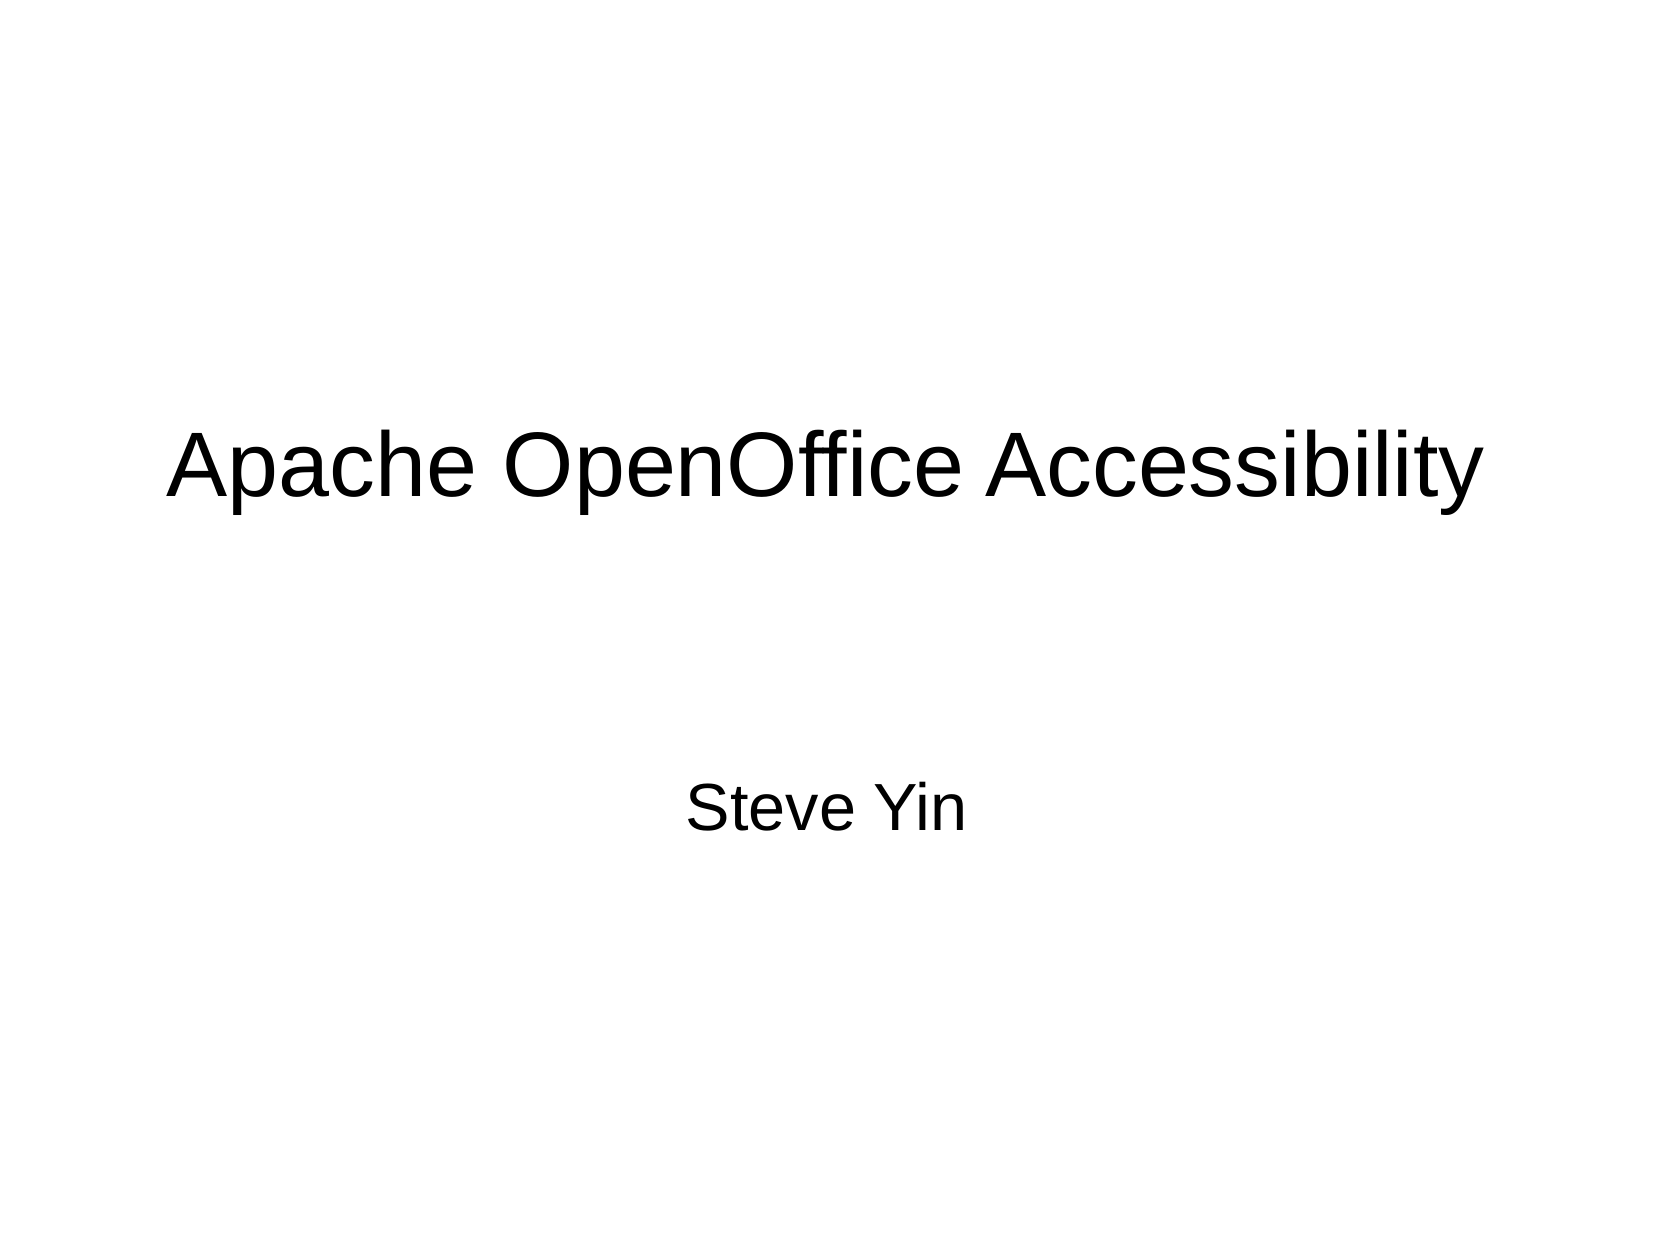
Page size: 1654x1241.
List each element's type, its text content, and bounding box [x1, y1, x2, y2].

title Apache OpenOffice Accessibility [122, 339, 1531, 590]
subtitle Steve Yin [247, 656, 1407, 958]
